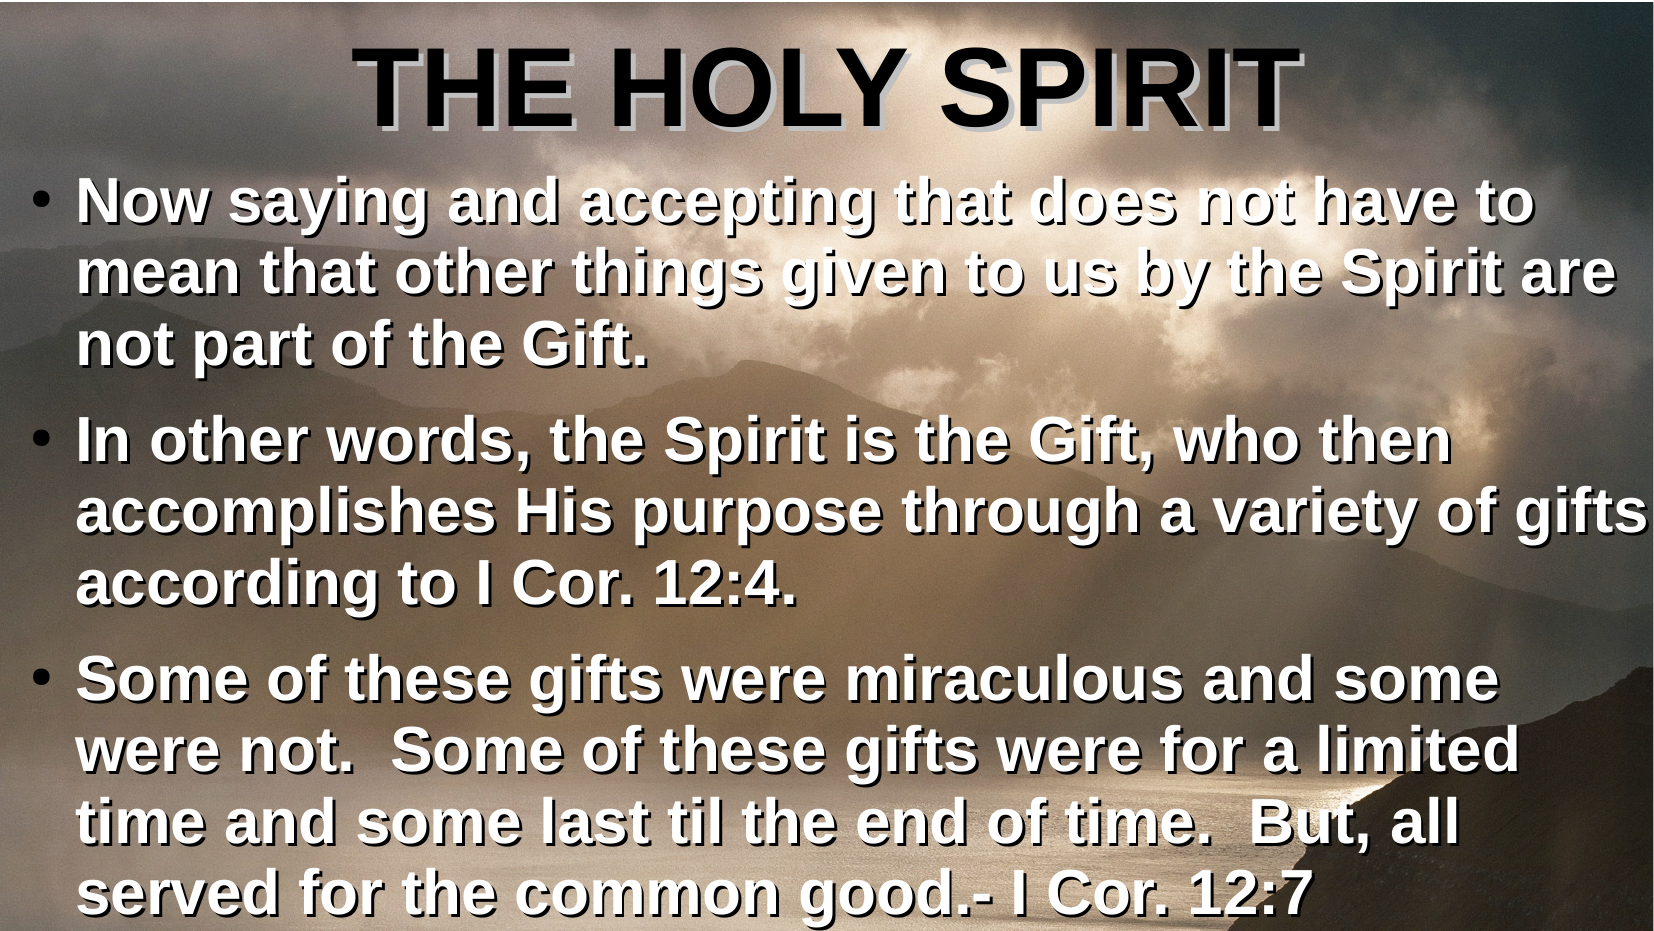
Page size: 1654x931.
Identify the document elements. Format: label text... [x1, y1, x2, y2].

title THE HOLY SPIRIT [82, 9, 1571, 165]
picture [0, 2, 1654, 931]
list Now saying and accepting that does not have to mean that other things given to us by the Spirit are not part of the Gift. In other words, the Spirit is the Gift, who then accomplishes His purpose through a variety of gifts according to I Cor. 12:4. Some of these gifts were miraculous and some were not. Some of these gifts were for a limited time and some last til the end of time. But, all served for the common good.- I Cor. 12:7 [15, 165, 1651, 931]
